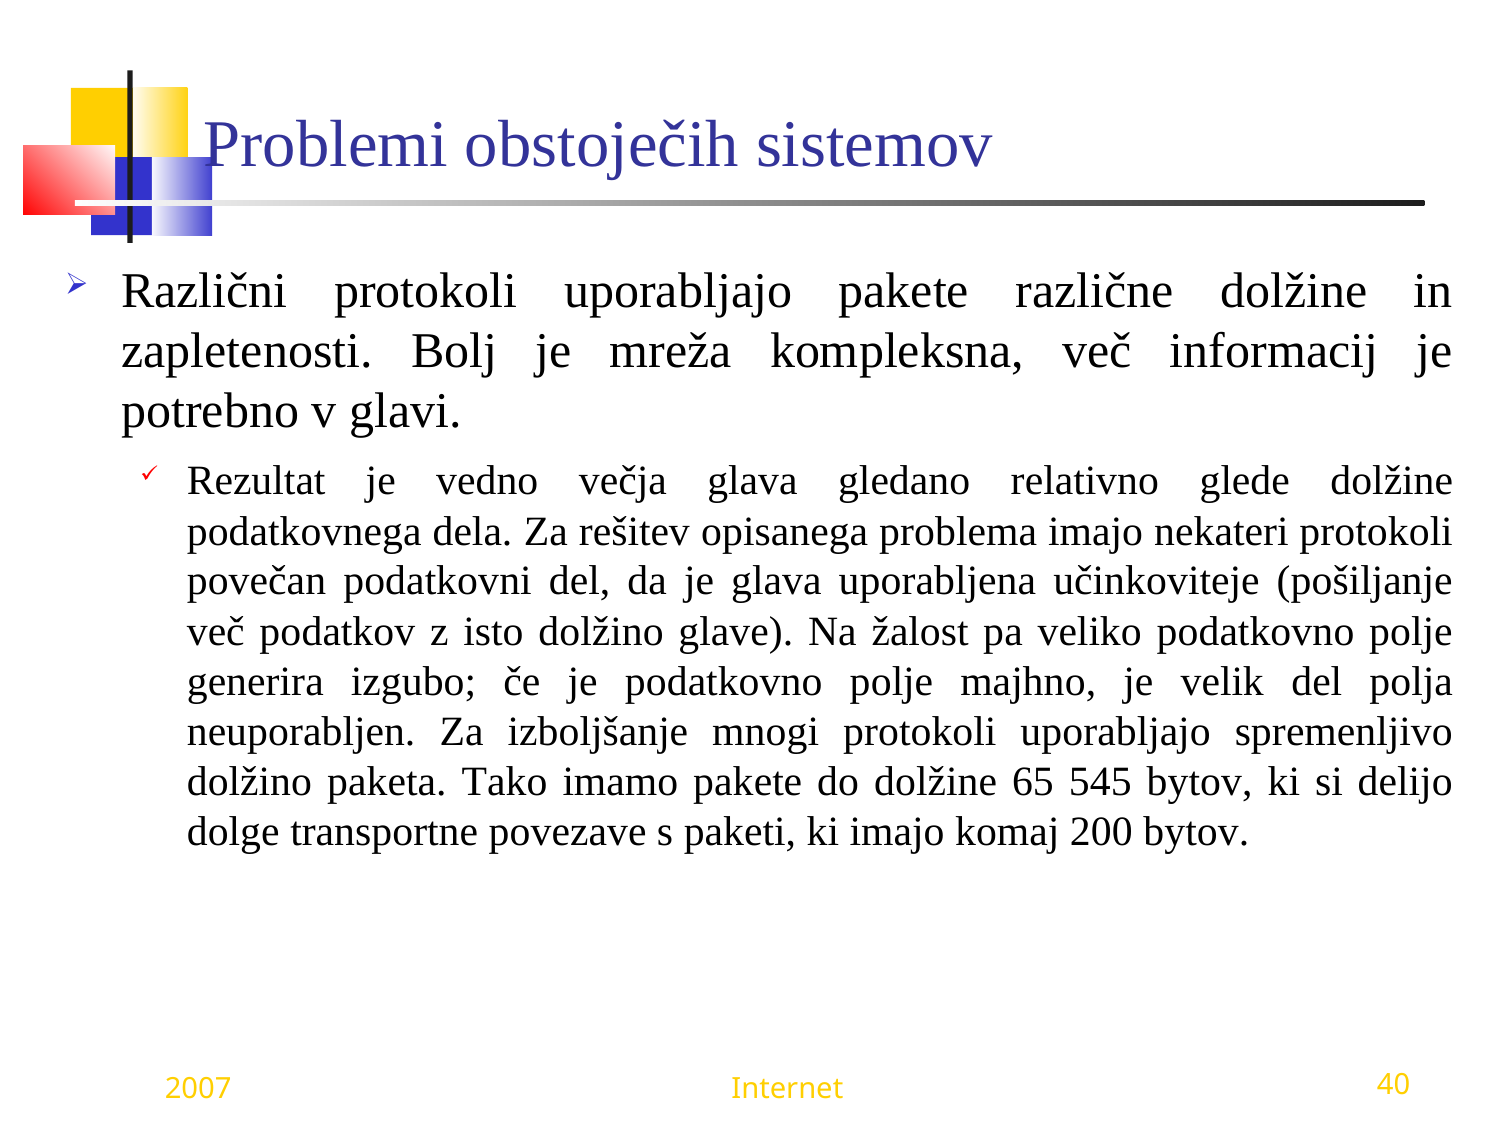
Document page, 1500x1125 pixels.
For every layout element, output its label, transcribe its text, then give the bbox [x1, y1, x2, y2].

text_box Internet [549, 1037, 1026, 1113]
text_box <number> [1112, 1037, 1426, 1113]
title Problemi obstoječih sistemov [188, 92, 1468, 188]
list Različni protokoli uporabljajo pakete različne dolžine in zapletenosti. Bolj je mreža kompleksna, več informacij je potrebno v glavi. Rezultat je vedno večja glava gledano relativno glede dolžine podatkovnega dela. Za rešitev opisanega problema imajo nekateri protokoli povečan podatkovni del, da je glava uporabljena učinkoviteje (pošiljanje več podatkov z isto dolžino glave). Na žalost pa veliko podatkovno polje generira izgubo; če je podatkovno polje majhno, je velik del polja neuporabljen. Za izboljšanje mnogi protokoli uporabljajo spremenljivo dolžino paketa. Tako imamo pakete do dolžine 65 545 bytov, ki si delijo dolge transportne povezave s paketi, ki imajo komaj 200 bytov. [50, 249, 1469, 1007]
text_box 2007 [150, 1037, 463, 1113]
